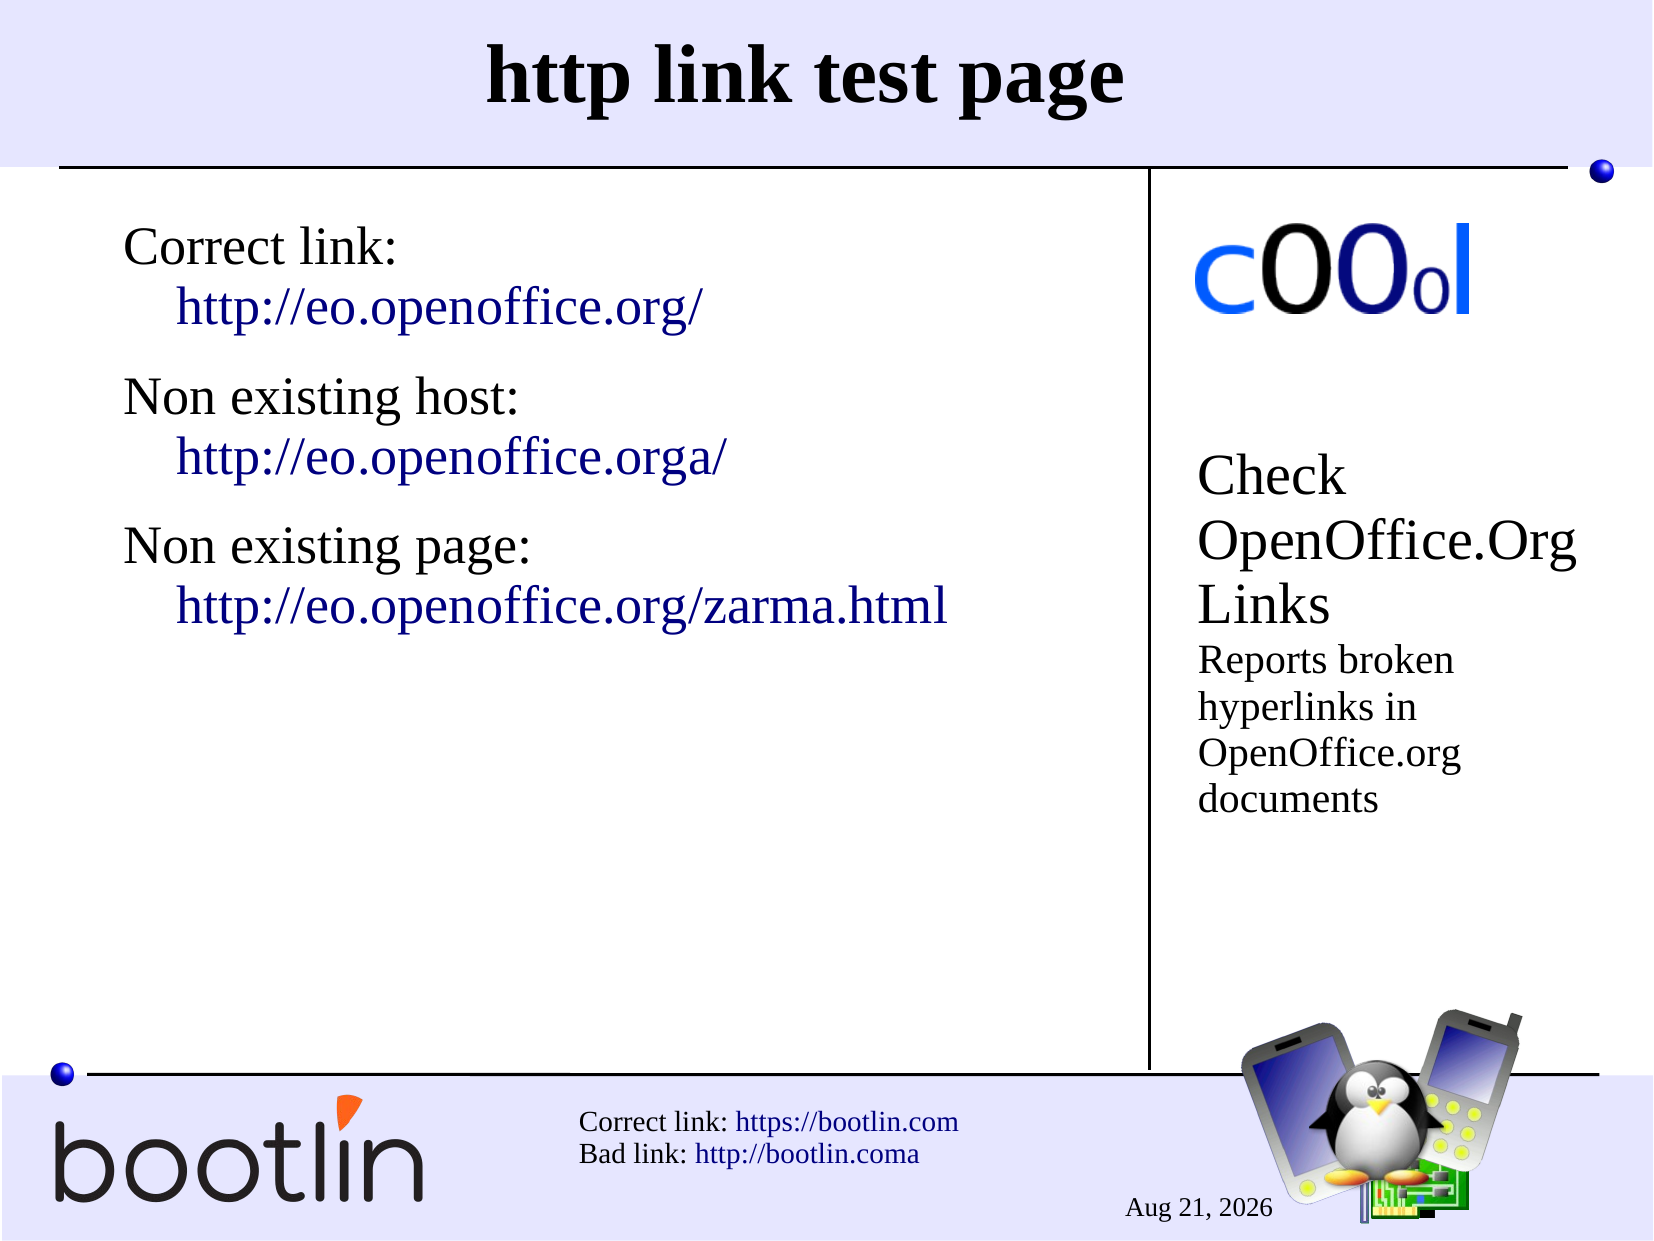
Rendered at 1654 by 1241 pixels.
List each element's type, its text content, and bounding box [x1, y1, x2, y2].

list Correct link: http://eo.openoffice.org/ Non existing host: http://eo.openoffice.orga/ Non existing page: http://eo.openoffice.org/zarma.html [105, 216, 1016, 1067]
picture [16, 1071, 461, 1241]
picture [1225, 983, 1537, 1241]
picture [1195, 223, 1469, 314]
title http link test page [60, 14, 1551, 136]
